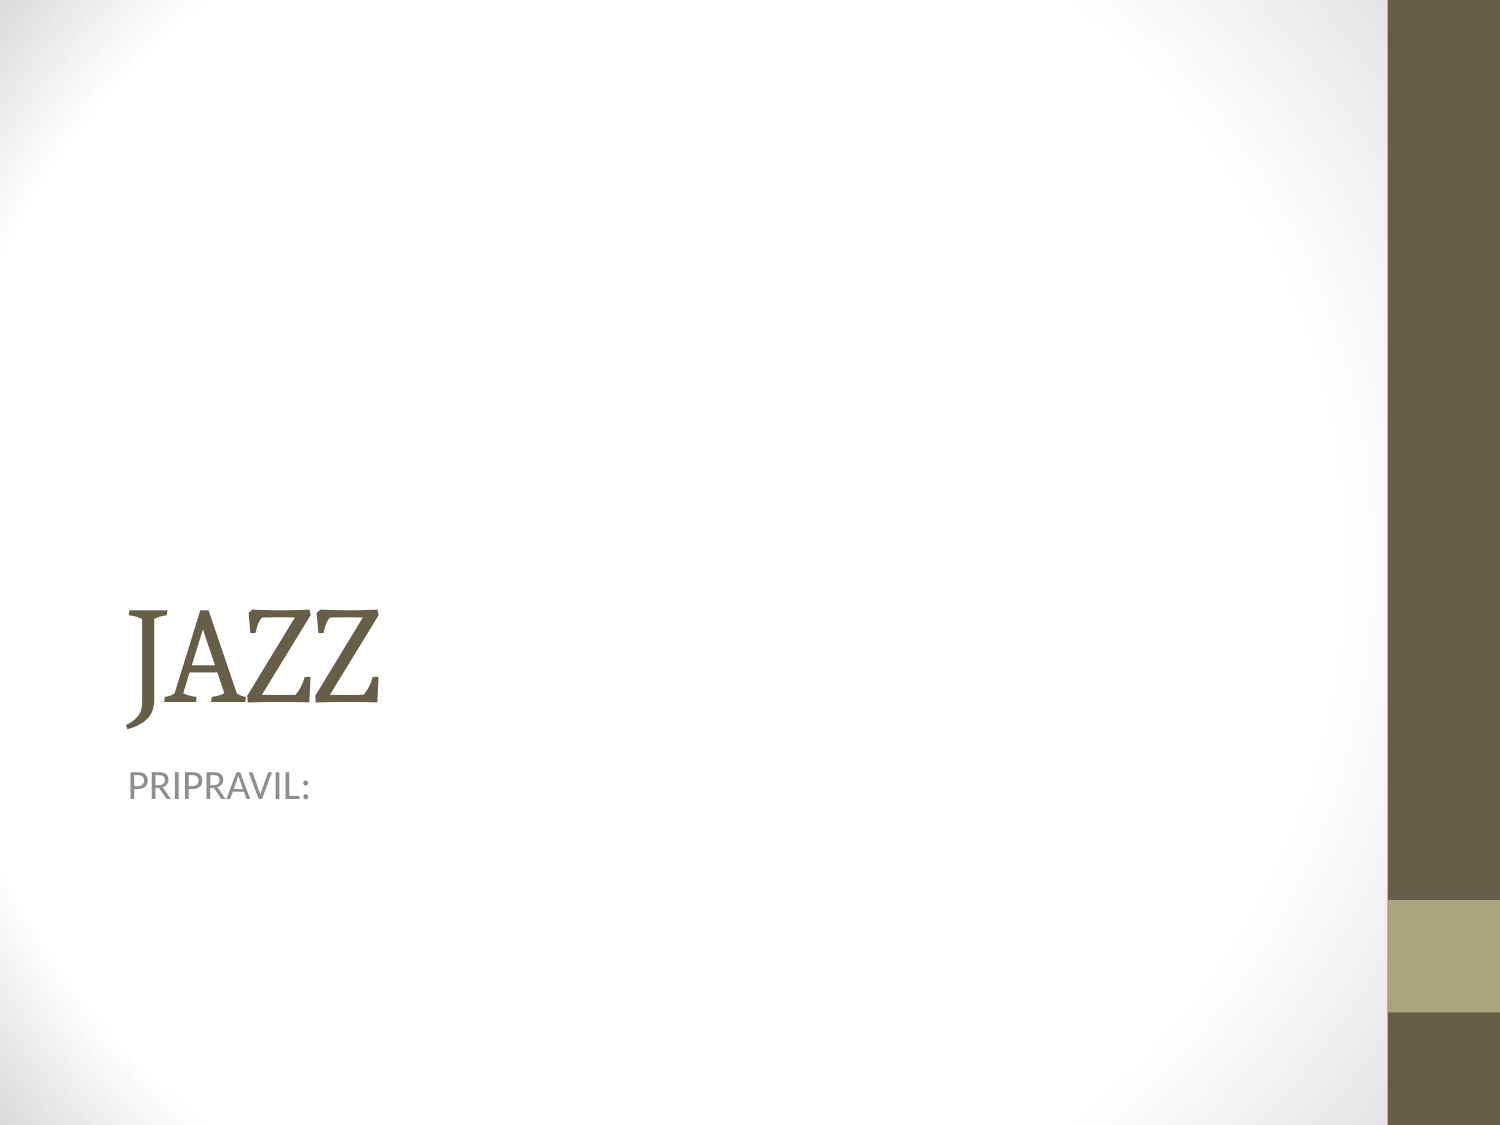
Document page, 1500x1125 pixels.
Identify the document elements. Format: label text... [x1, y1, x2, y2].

picture [0, 0, 1387, 1125]
title JAZZ [112, 312, 1350, 738]
subtitle PRIPRAVIL: [112, 750, 1173, 925]
